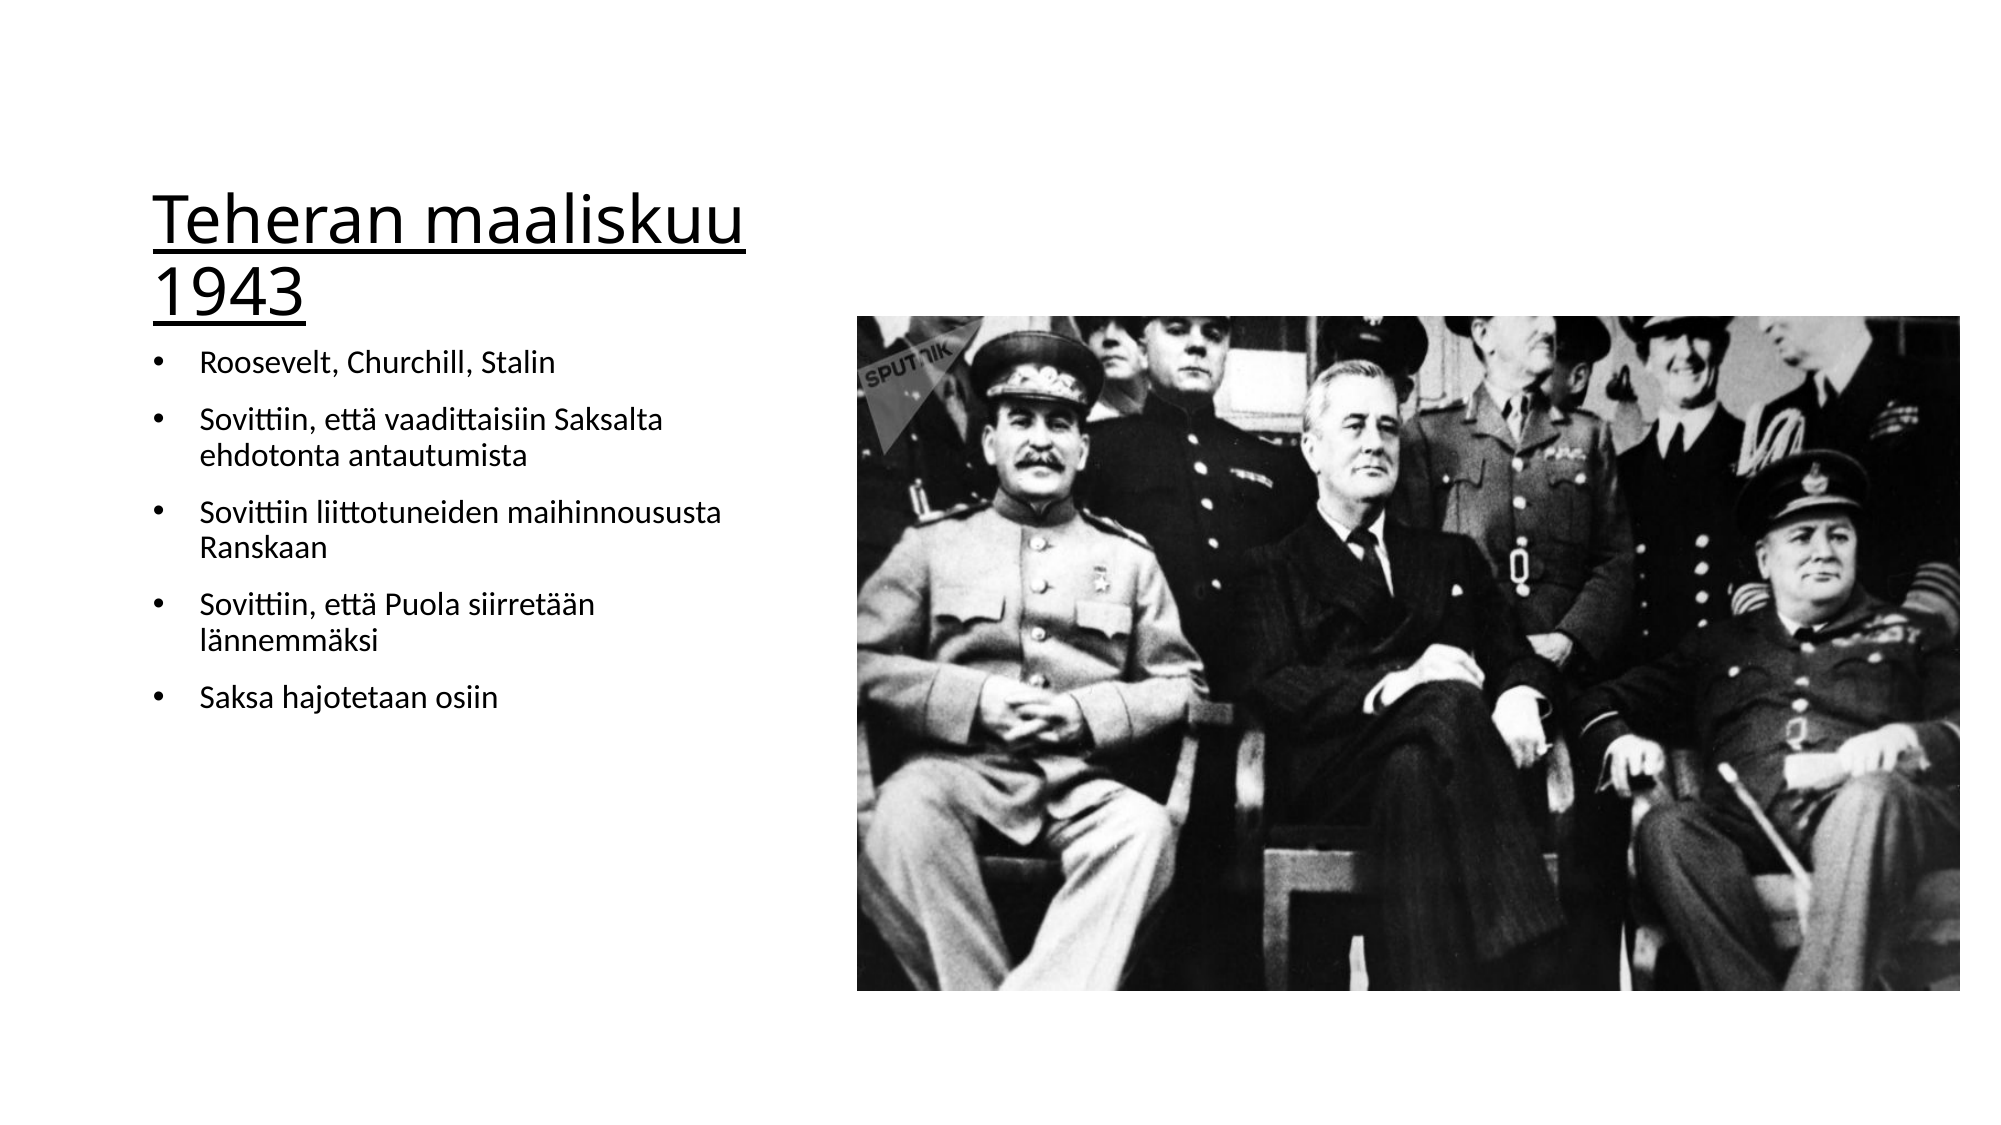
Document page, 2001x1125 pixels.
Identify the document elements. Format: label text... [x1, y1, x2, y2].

picture [857, 316, 1960, 991]
list Roosevelt, Churchill, Stalin Sovittiin, että vaadittaisiin Saksalta ehdotonta antautumista Sovittiin liittotuneiden maihinnoususta Ranskaan Sovittiin, että Puola siirretään lännemmäksi Saksa hajotetaan osiin [137, 337, 783, 1122]
title Teheran maaliskuu 1943 [137, 50, 783, 337]
